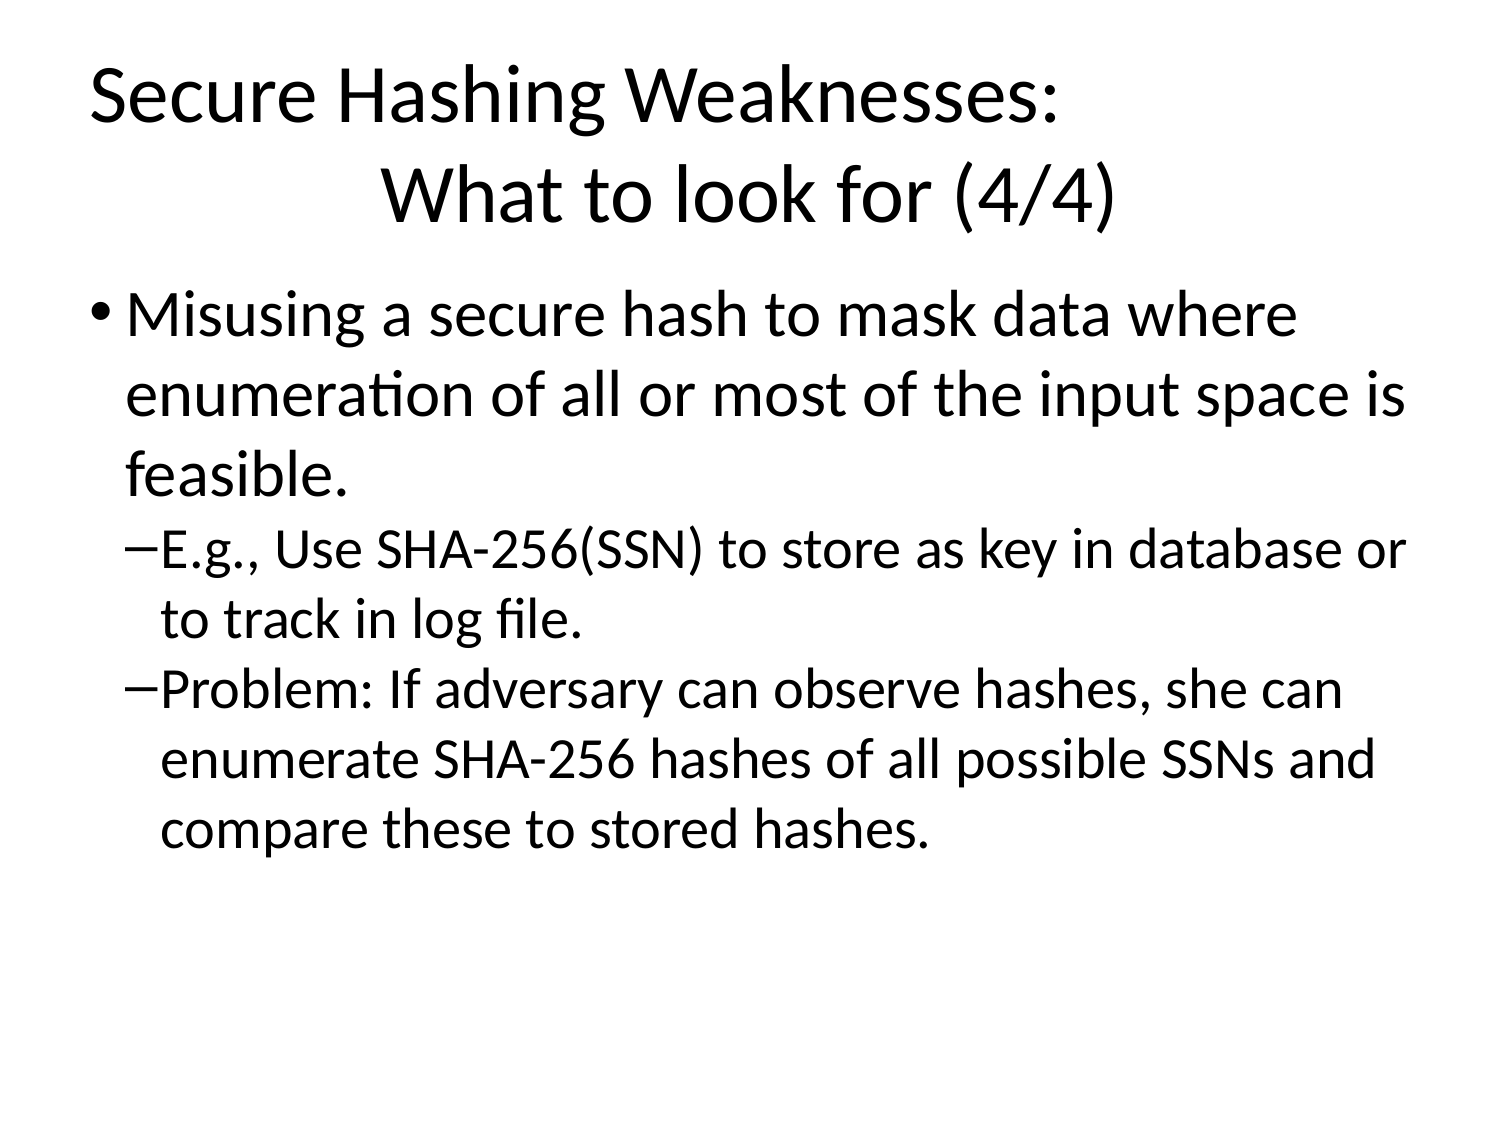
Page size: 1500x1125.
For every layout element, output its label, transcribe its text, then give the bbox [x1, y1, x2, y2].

text_box Secure Hashing Weaknesses: What to look for (4/4) [75, 45, 1425, 233]
text_box Misusing a secure hash to mask data where enumeration of all or most of the input space is feasible. E.g., Use SHA-256(SSN) to store as key in database or to track in log file. Problem: If adversary can observe hashes, she can enumerate SHA-256 hashes of all possible SSNs and compare these to stored hashes. [75, 262, 1425, 1005]
